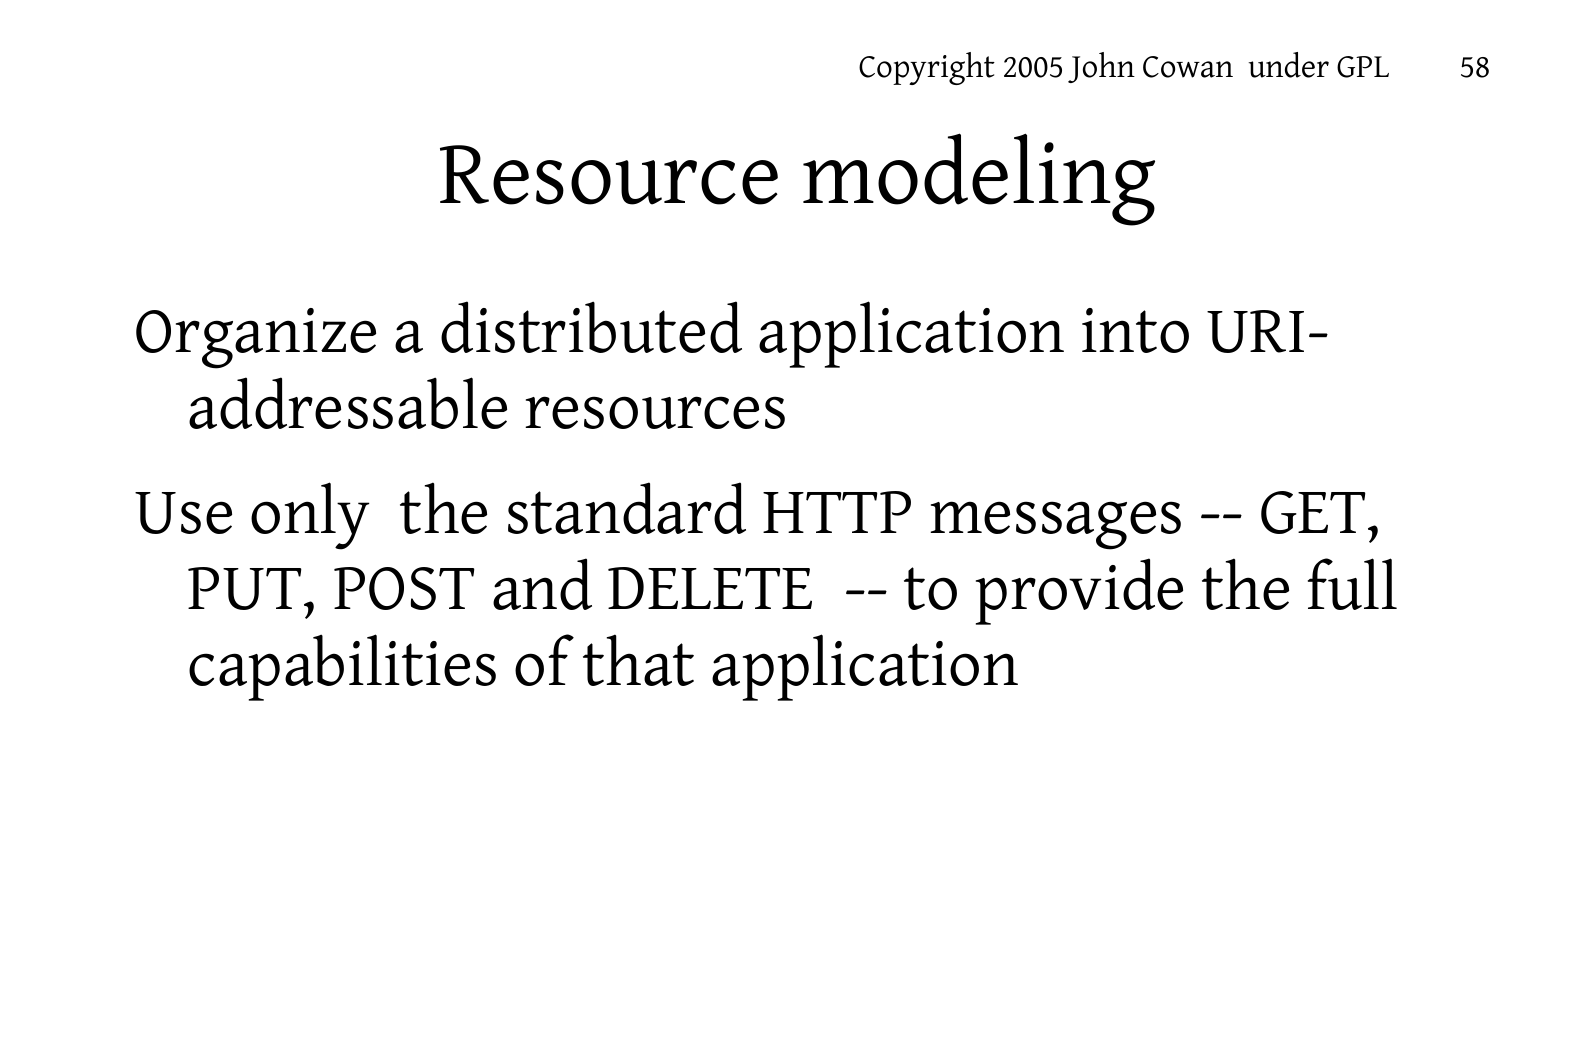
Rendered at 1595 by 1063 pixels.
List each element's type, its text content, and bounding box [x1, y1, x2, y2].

title Resource modeling [117, 88, 1479, 266]
list Organize a distributed application into URI- addressable resources Use only the standard HTTP messages -- GET, PUT, POST and DELETE -- to provide the full capabilities of that application [117, 295, 1479, 966]
